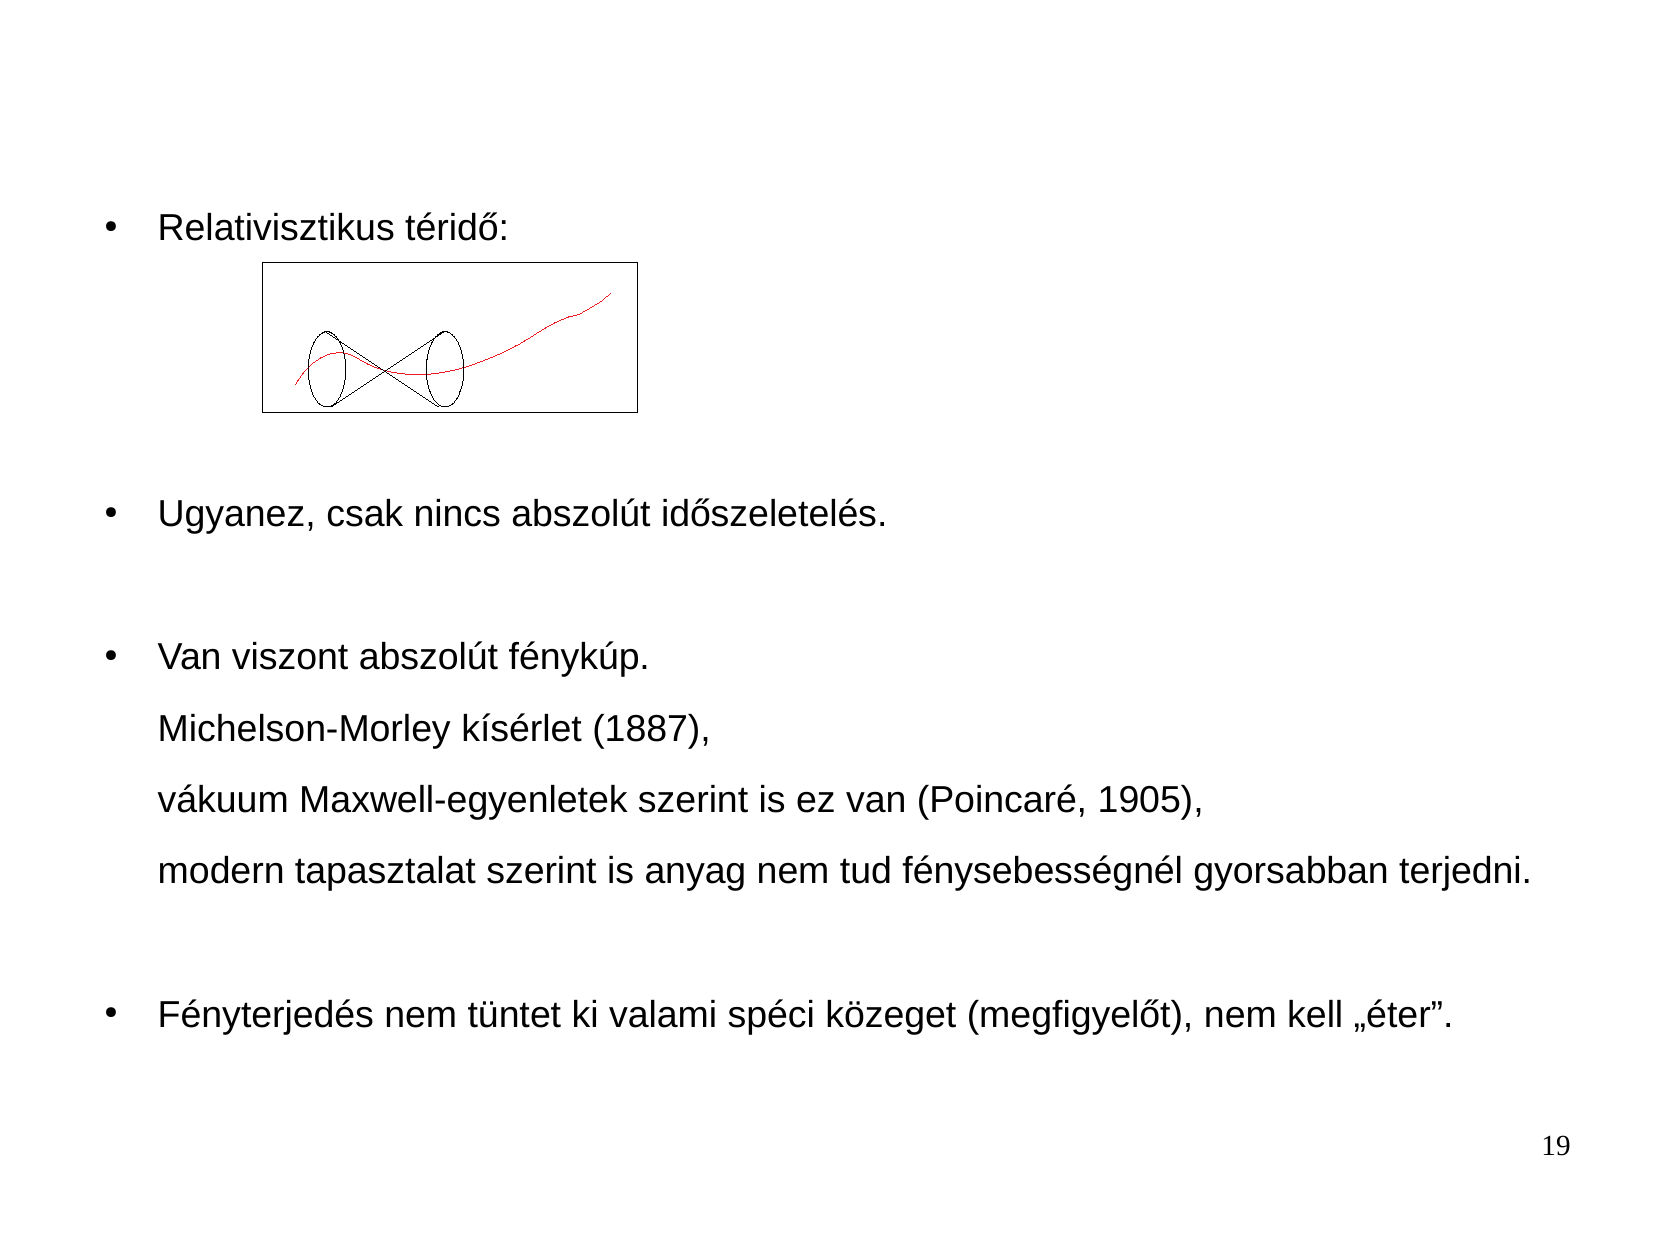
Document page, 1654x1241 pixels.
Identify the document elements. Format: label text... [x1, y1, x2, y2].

list Relativisztikus téridő: Ugyanez, csak nincs abszolút időszeletelés. Van viszont abszolút fénykúp. Michelson-Morley kísérlet (1887), vákuum Maxwell-egyenletek szerint is ez van (Poincaré, 1905), modern tapasztalat szerint is anyag nem tud fénysebességnél gyorsabban terjedni. Fényterjedés nem tüntet ki valami spéci közeget (megfigyelőt), nem kell „éter”. [86, 121, 1576, 1126]
